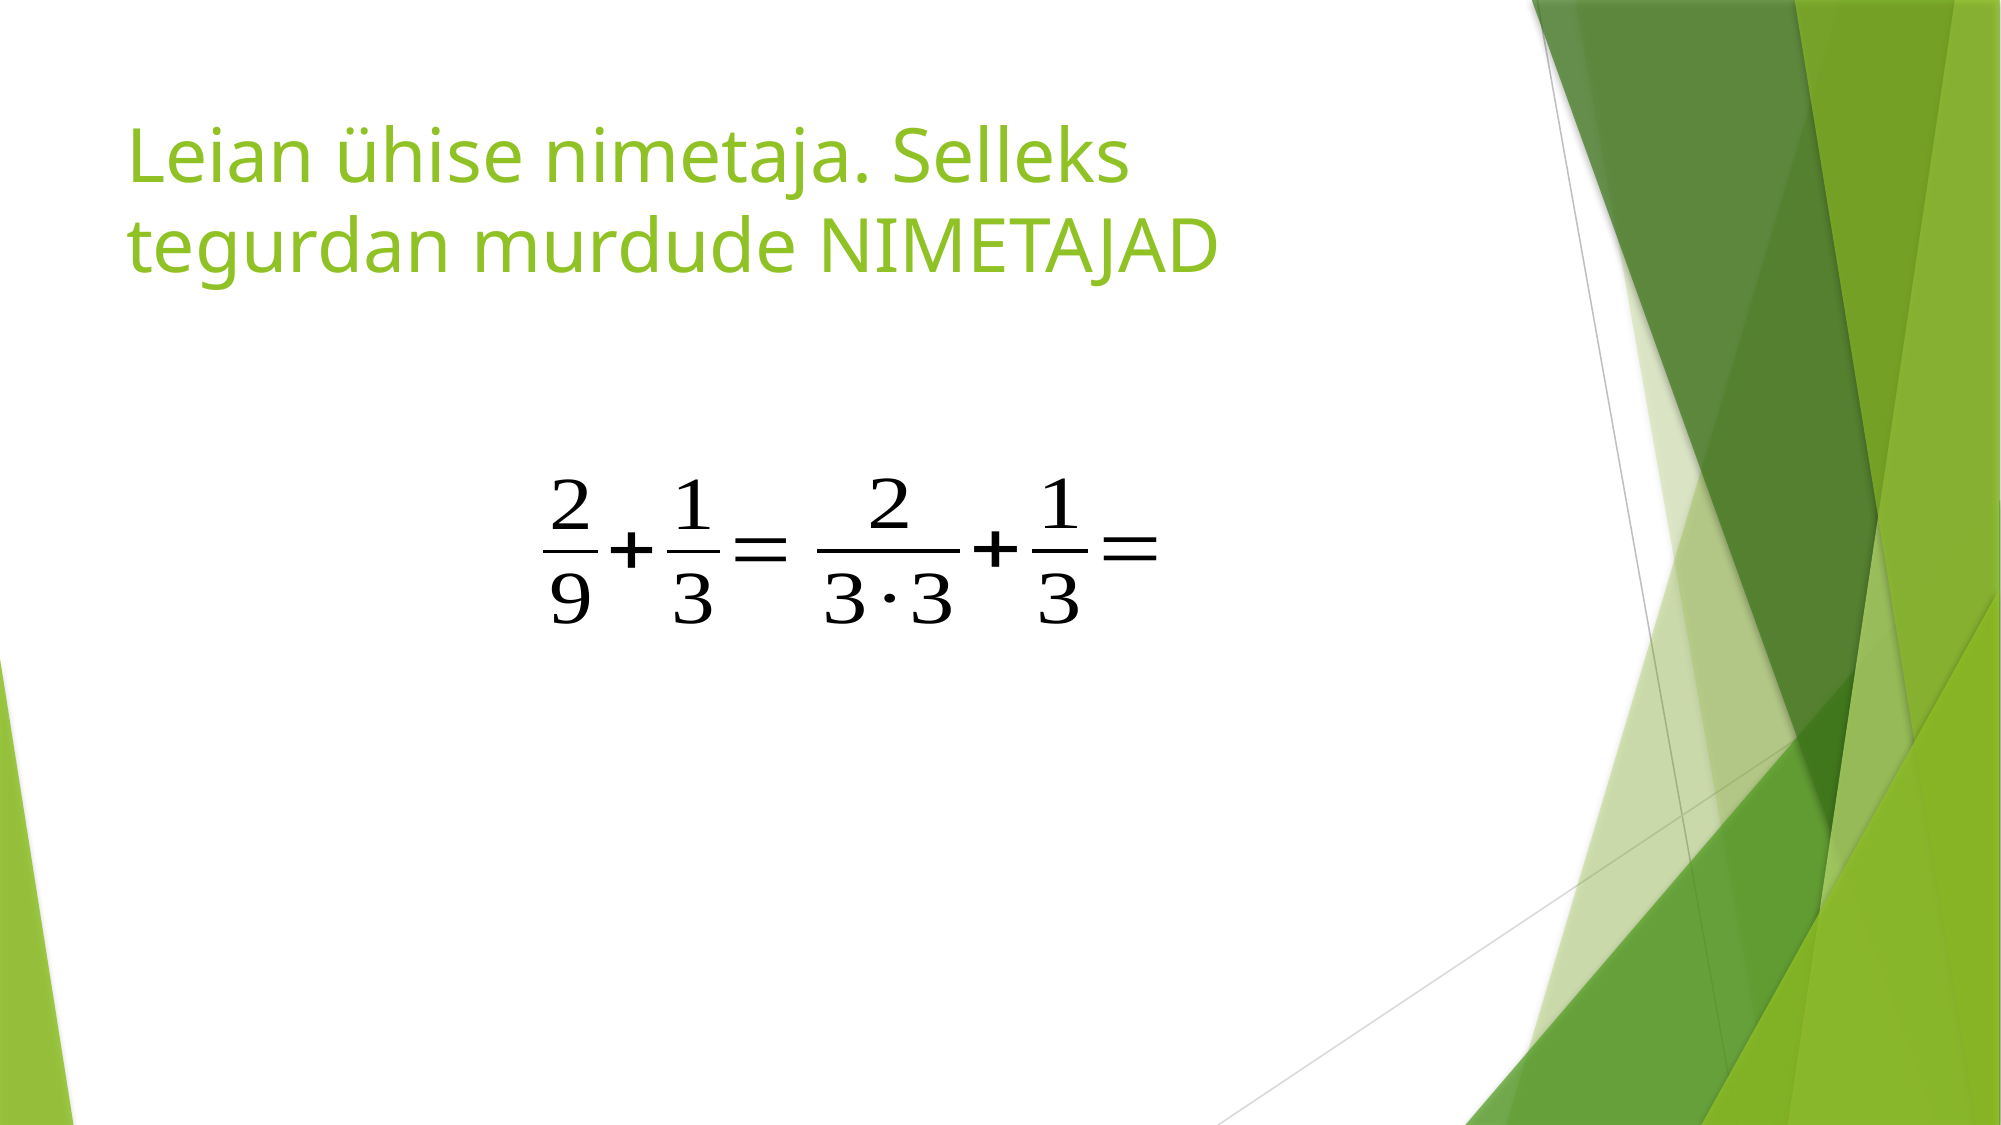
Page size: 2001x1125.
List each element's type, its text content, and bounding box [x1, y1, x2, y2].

chart [529, 461, 1178, 640]
title Leian ühise nimetaja. Selleks tegurdan murdude NIMETAJAD [111, 99, 1479, 358]
